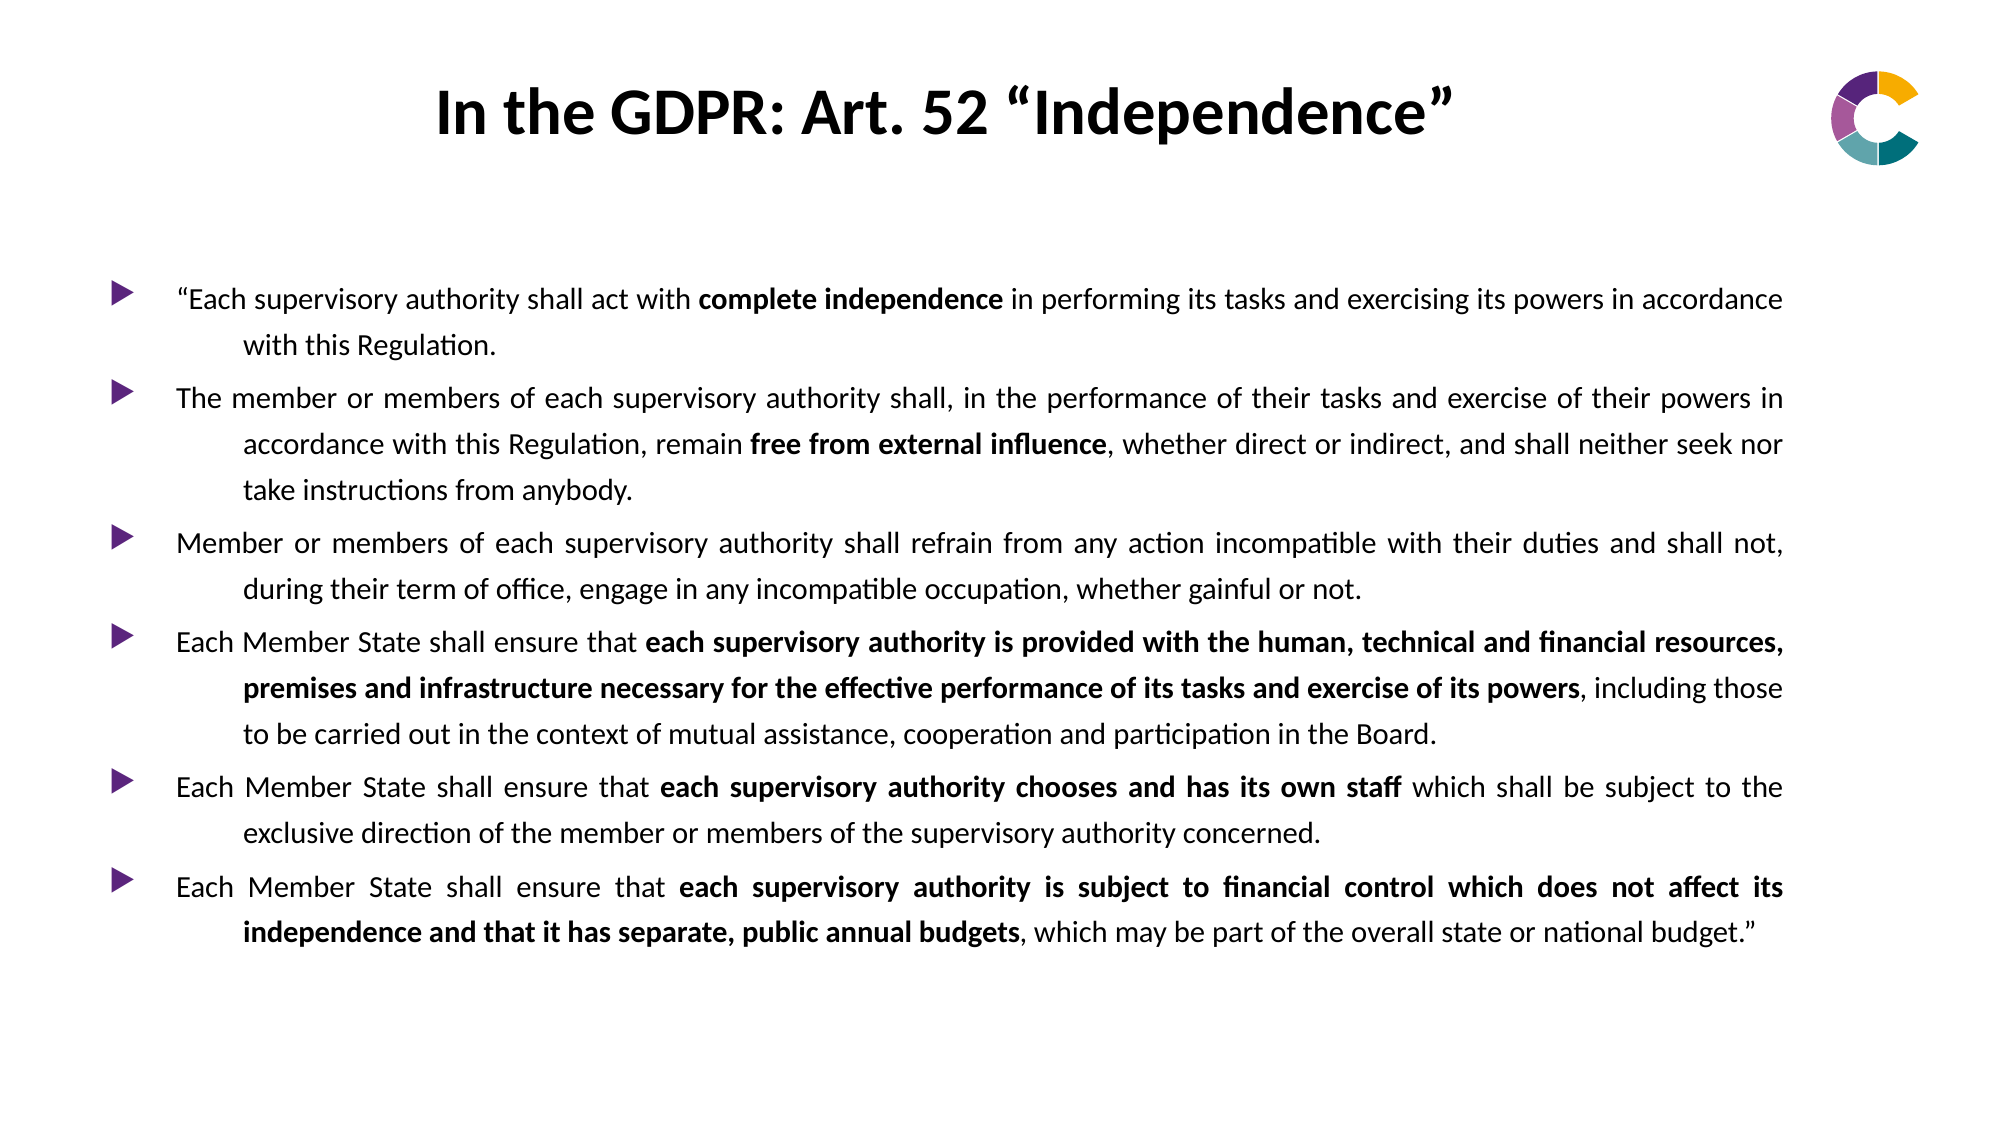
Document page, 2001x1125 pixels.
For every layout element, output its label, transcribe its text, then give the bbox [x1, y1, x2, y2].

title In the GDPR: Art. 52 “Independence” [93, 60, 1799, 193]
list “Each supervisory authority shall act with complete independence in performing its tasks and exercising its powers in accordance with this Regulation. The member or members of each supervisory authority shall, in the performance of their tasks and exercise of their powers in accordance with this Regulation, remain free from external influence, whether direct or indirect, and shall neither seek nor take instructions from anybody. Member or members of each supervisory authority shall refrain from any action incompatible with their duties and shall not, during their term of office, engage in any incompatible occupation, whether gainful or not. Each Member State shall ensure that each supervisory authority is provided with the human, technical and financial resources, premises and infrastructure necessary for the effective performance of its tasks and exercise of its powers, including those to be carried out in the context of mutual assistance, cooperation and participation in the Board. Each Member State shall ensure that each supervisory authority chooses and has its own staff which shall be subject to the exclusive direction of the member or members of the supervisory authority concerned. Each Member State shall ensure that each supervisory authority is subject to financial control which does not affect its independence and that it has separate, public annual budgets, which may be part of the overall state or national budget.” [93, 262, 1799, 1005]
